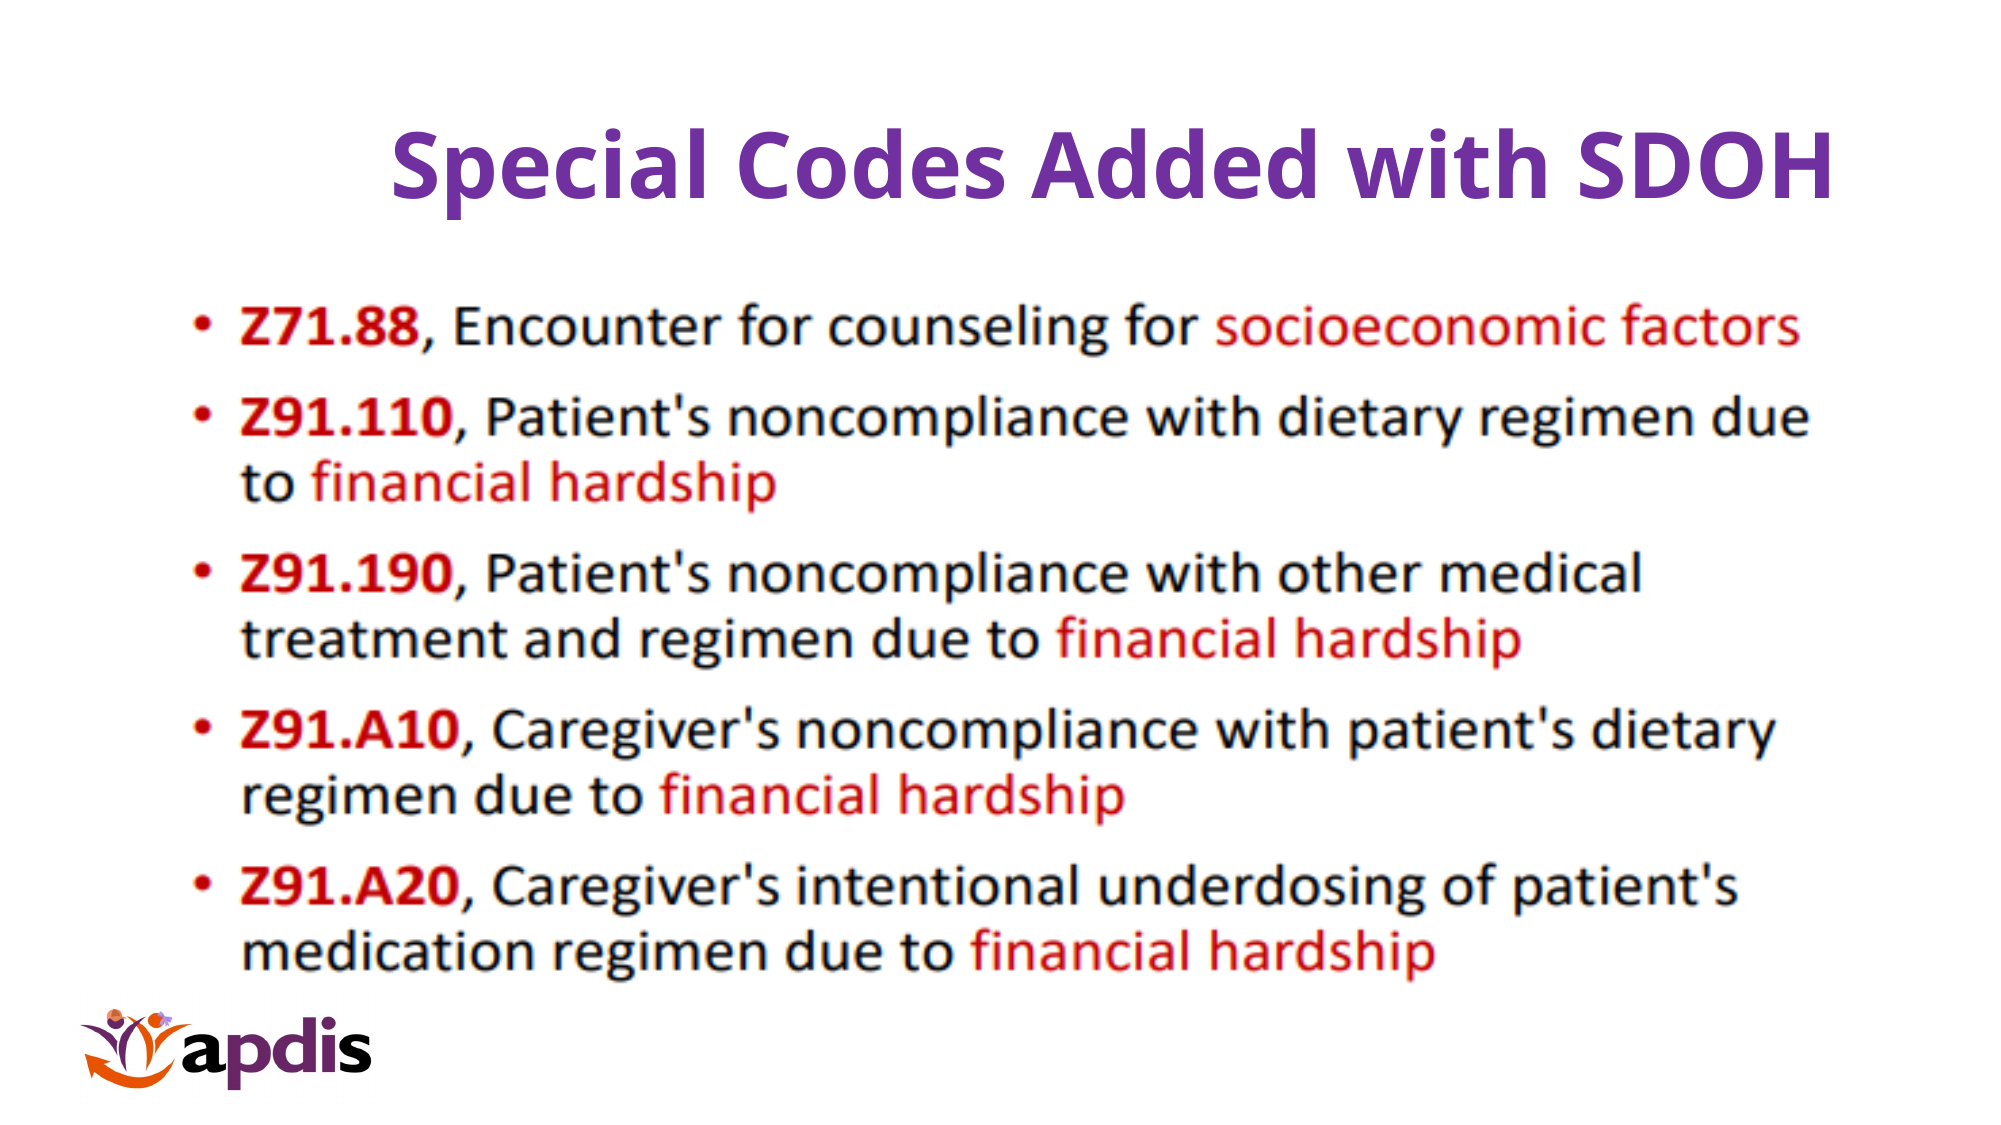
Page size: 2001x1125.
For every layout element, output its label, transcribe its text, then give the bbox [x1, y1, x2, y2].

picture [61, 275, 1879, 1104]
title Special Codes Added with SDOH [137, 59, 1863, 275]
